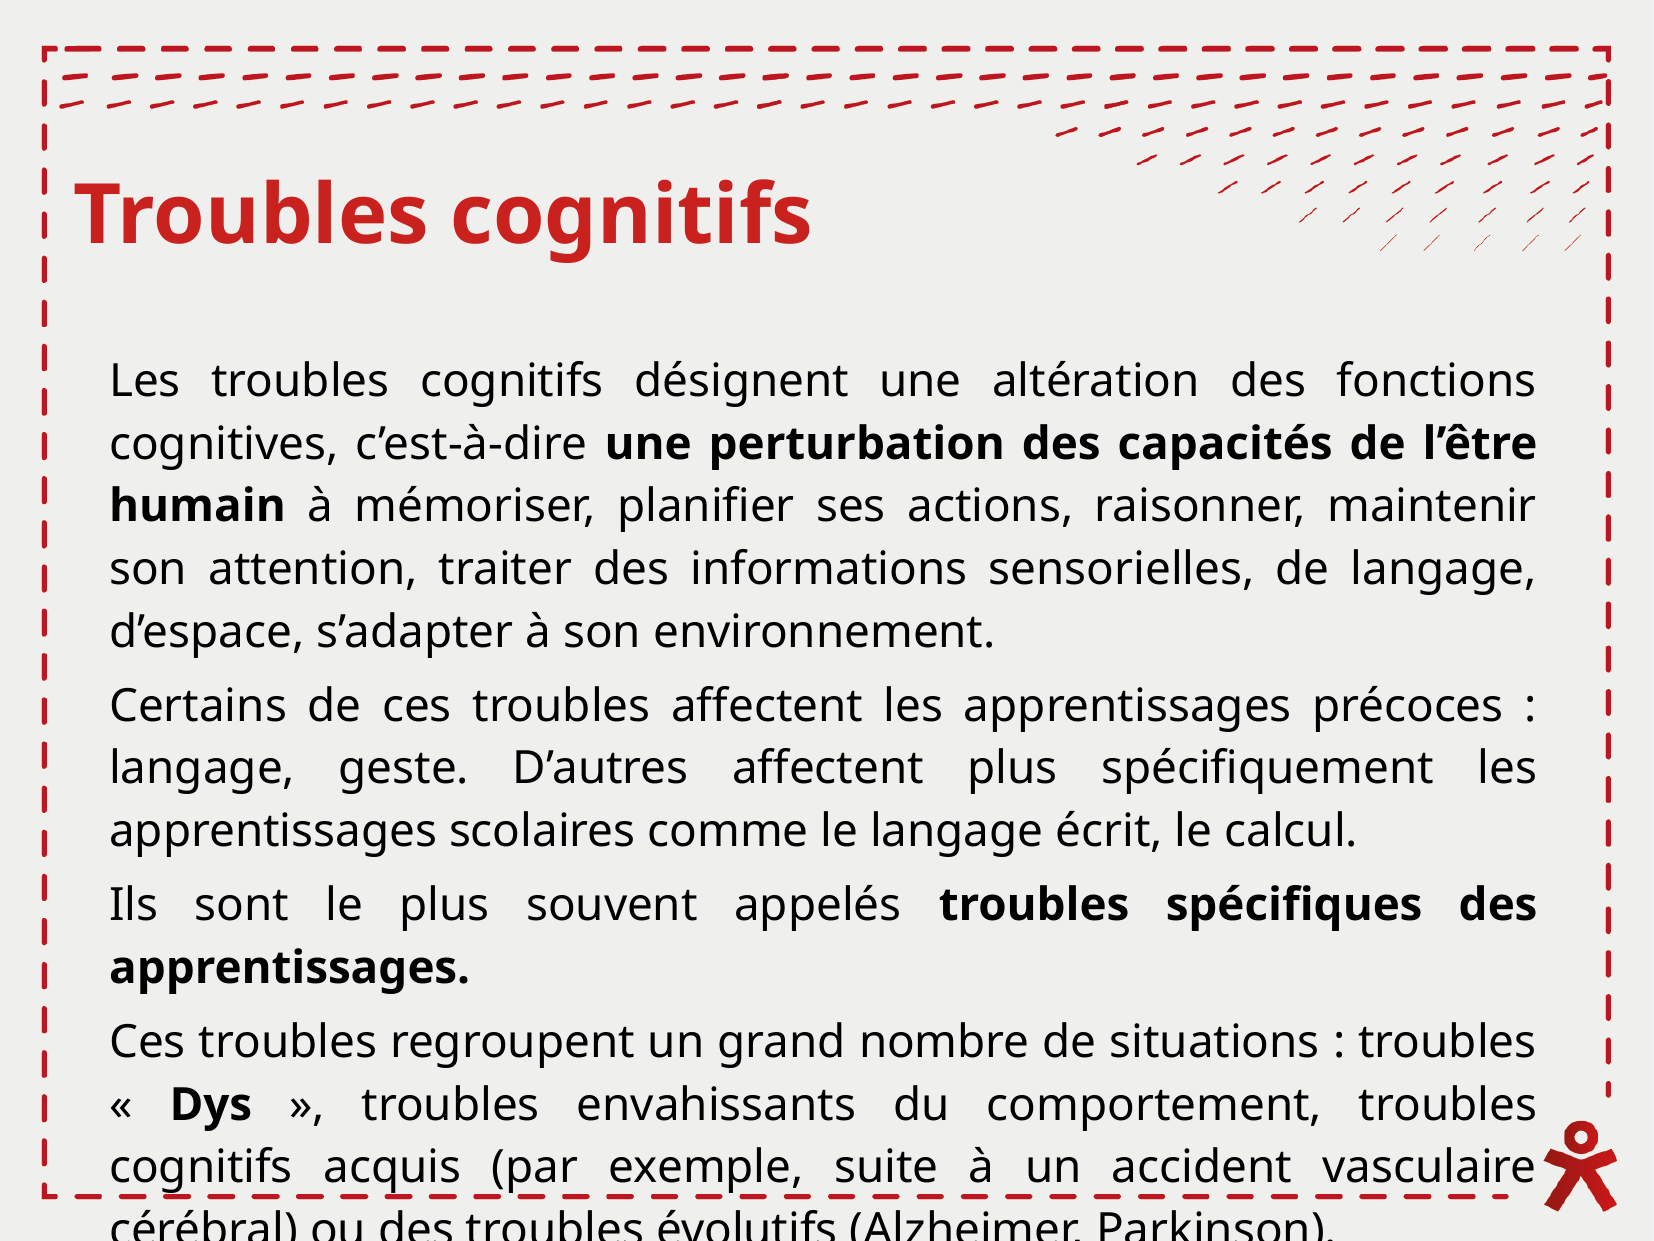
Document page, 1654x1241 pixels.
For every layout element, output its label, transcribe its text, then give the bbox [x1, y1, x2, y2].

picture [0, 0, 1654, 1241]
text_box Troubles cognitifs Les troubles cognitifs désignent une altération des fonctions cognitives, c’est-à-dire une perturbation des capacités de l’être humain à mémoriser, planifier ses actions, raisonner, maintenir son attention, traiter des informations sensorielles, de langage, d’espace, s’adapter à son environnement. Certains de ces troubles affectent les apprentissages précoces : langage, geste. D’autres affectent plus spécifiquement les apprentissages scolaires comme le langage écrit, le calcul. Ils sont le plus souvent appelés troubles spécifiques des apprentissages. Ces troubles regroupent un grand nombre de situations : troubles « Dys », troubles envahissants du comportement, troubles cognitifs acquis (par exemple, suite à un accident vasculaire cérébral) ou des troubles évolutifs (Alzheimer, Parkinson). [59, 146, 1553, 1241]
